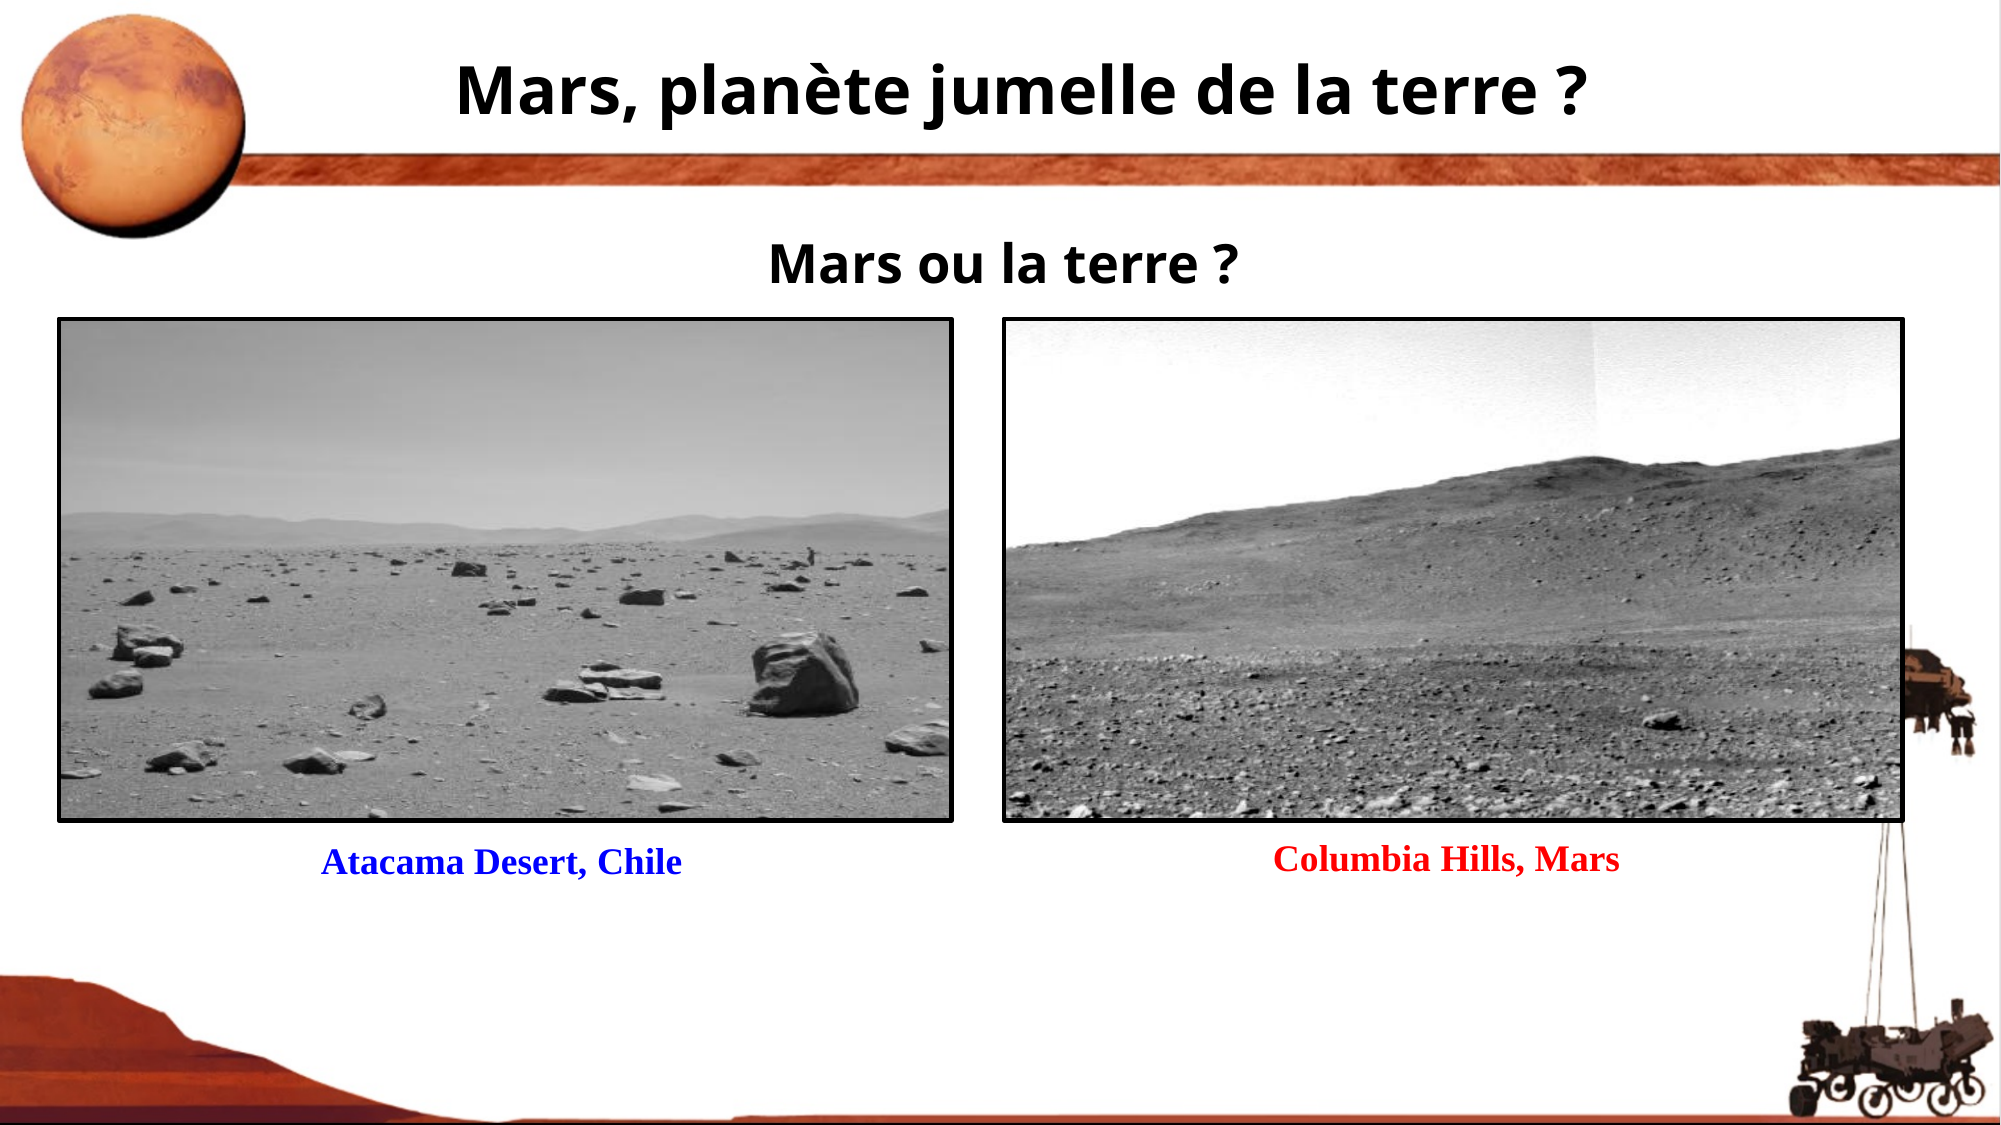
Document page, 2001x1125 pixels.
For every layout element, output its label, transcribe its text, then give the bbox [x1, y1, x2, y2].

text_box Atacama Desert, Chile [59, 829, 945, 886]
picture [0, 0, 2001, 1125]
text_box Mars, planète jumelle de la terre ? [253, 40, 1789, 149]
text_box Mars ou la terre ? [29, 221, 1978, 313]
text_box Columbia Hills, Mars [1003, 826, 1890, 883]
